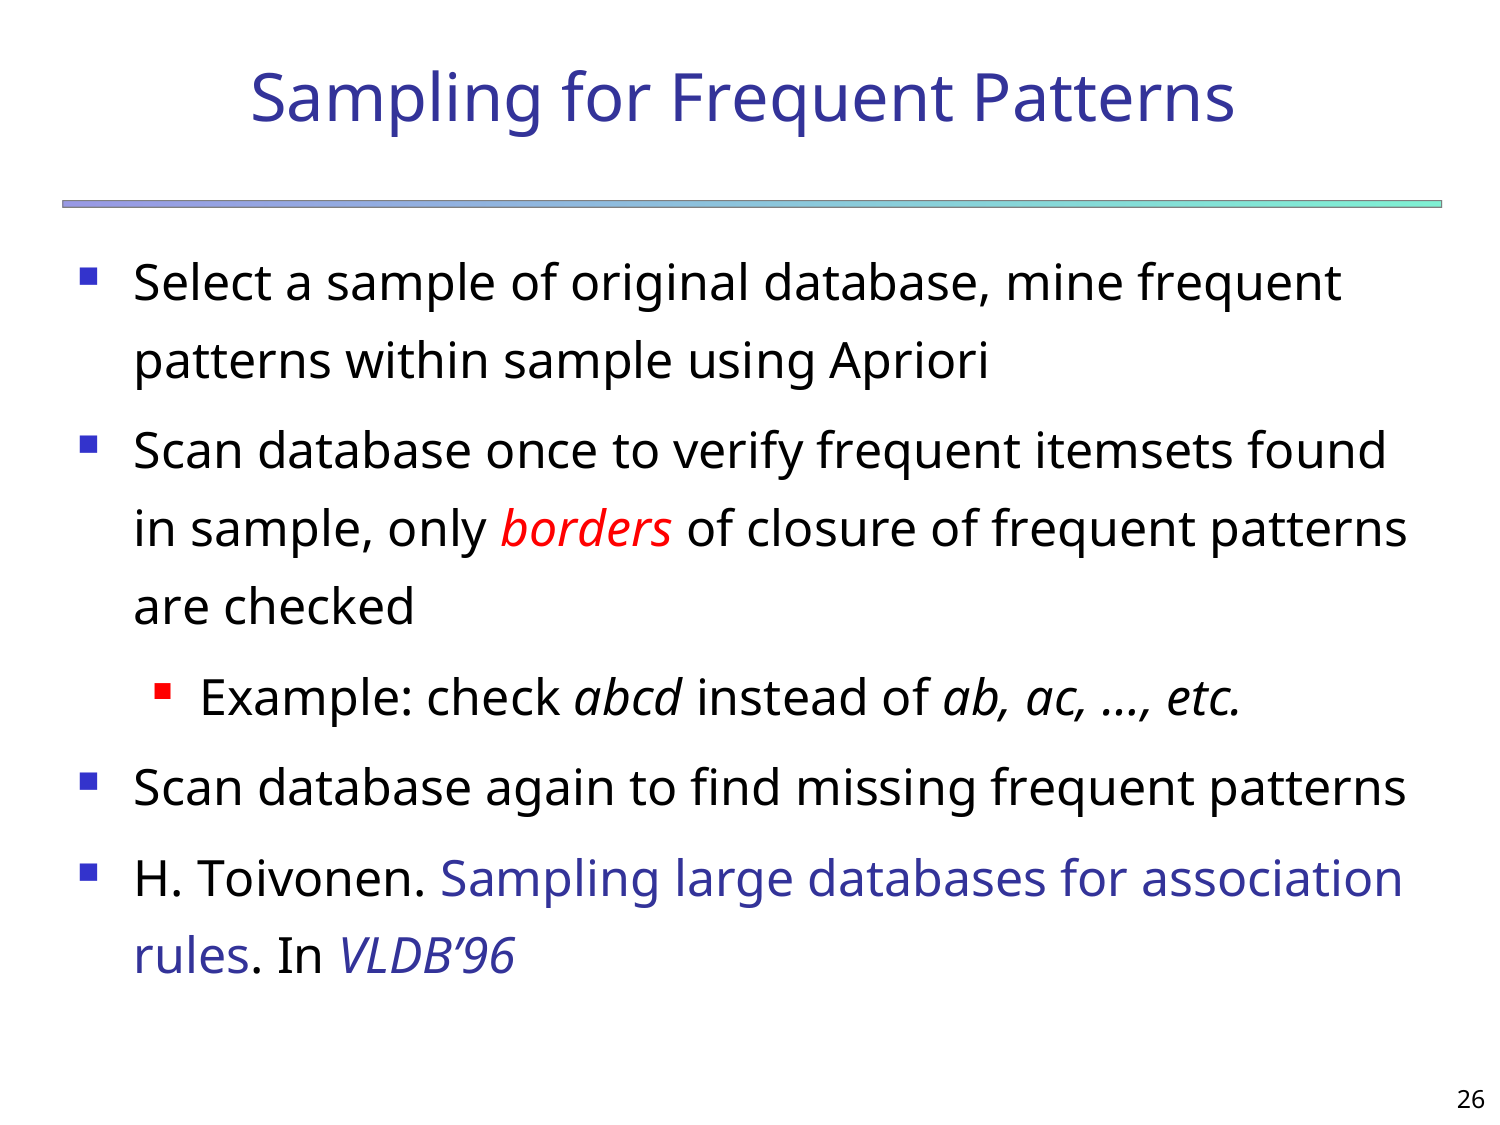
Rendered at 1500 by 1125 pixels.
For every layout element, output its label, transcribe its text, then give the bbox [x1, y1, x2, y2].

text_box <number> [1187, 1062, 1500, 1125]
list Select a sample of original database, mine frequent patterns within sample using Apriori Scan database once to verify frequent itemsets found in sample, only borders of closure of frequent patterns are checked Example: check abcd instead of ab, ac, …, etc. Scan database again to find missing frequent patterns H. Toivonen. Sampling large databases for association rules. In VLDB’96 [62, 224, 1438, 1063]
title Sampling for Frequent Patterns [62, 47, 1426, 143]
